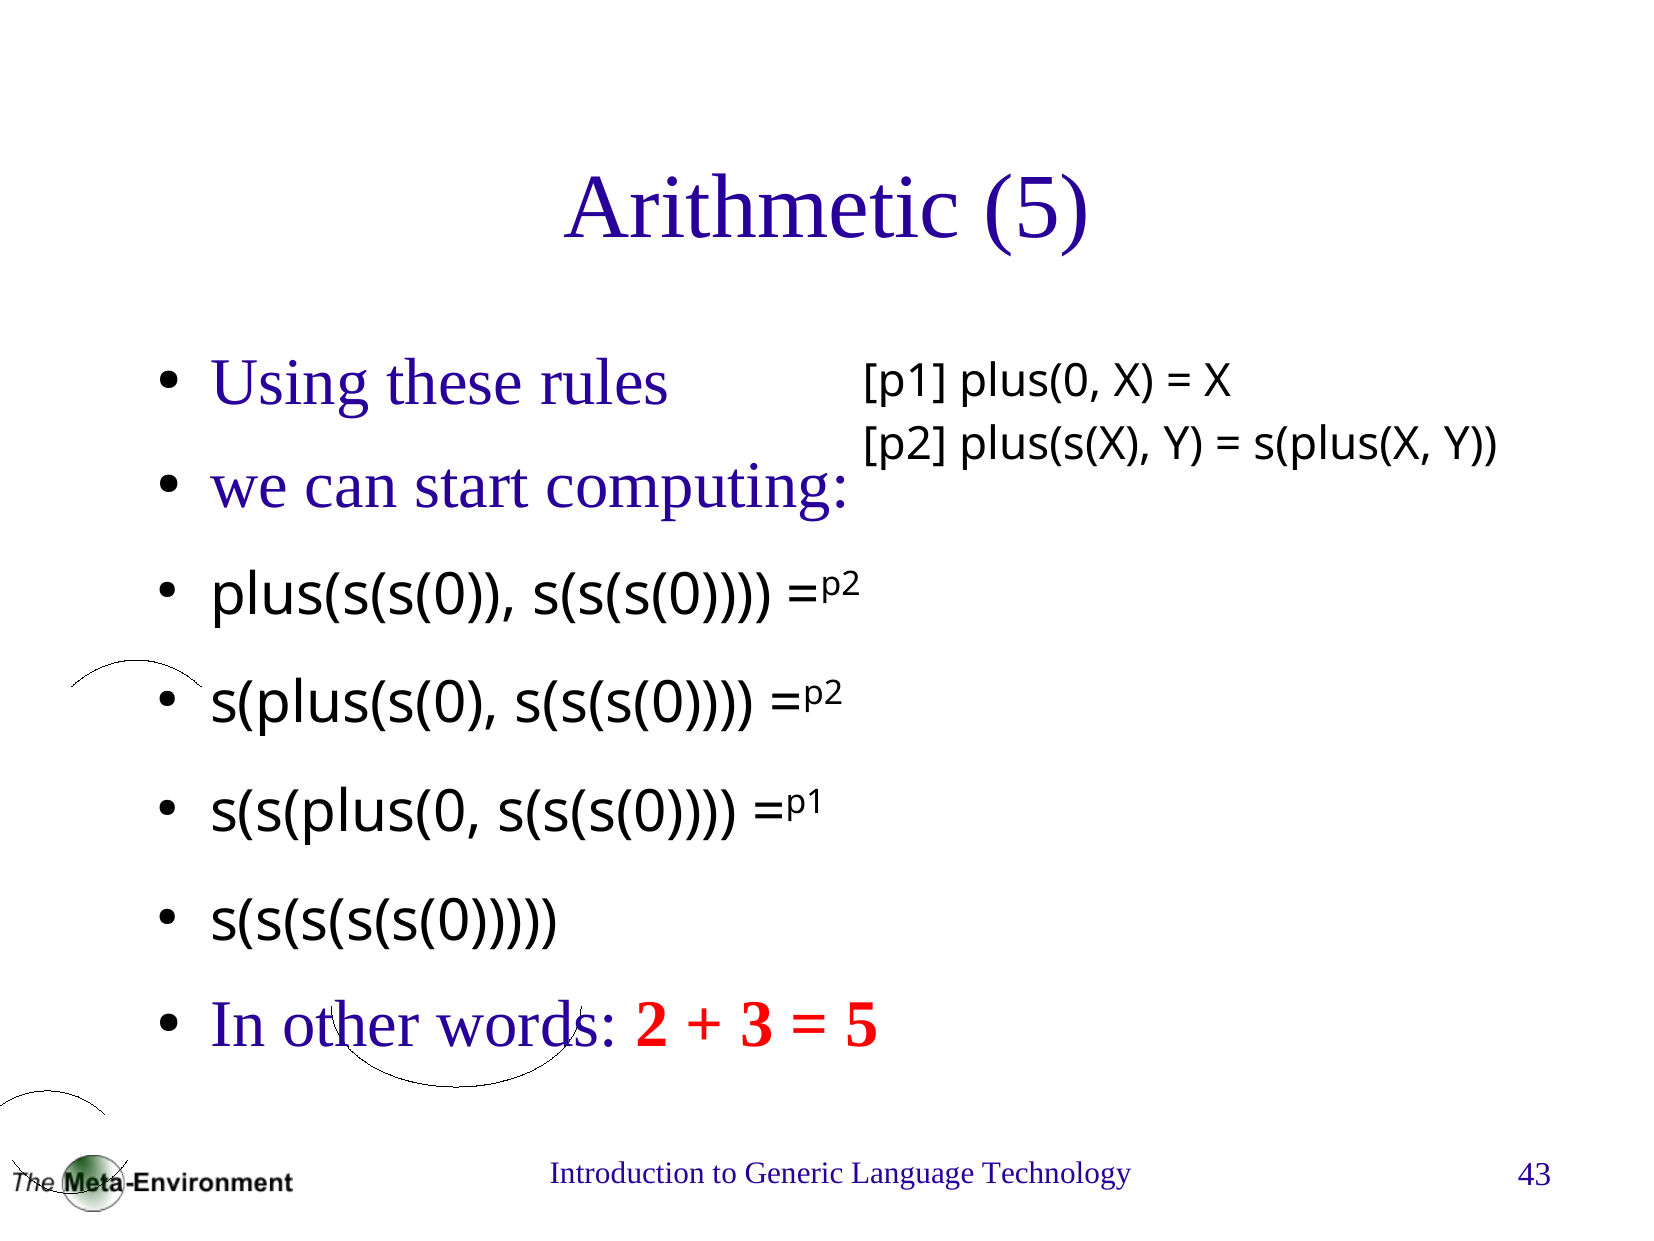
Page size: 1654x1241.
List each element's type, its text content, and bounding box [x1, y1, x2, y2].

list Using these rules we can start computing: plus(s(s(0)), s(s(s(0)))) =p2 s(plus(s(0), s(s(s(0)))) =p2 s(s(plus(0, s(s(s(0)))) =p1 s(s(s(s(s(0))))) In other words: 2 + 3 = 5 [121, 344, 1534, 1127]
picture [13, 1155, 293, 1212]
text_box [p1] plus(0, X) = X [p2] plus(s(X), Y) = s(plus(X, Y)) [862, 347, 1537, 476]
title Arithmetic (5) [121, 102, 1534, 311]
